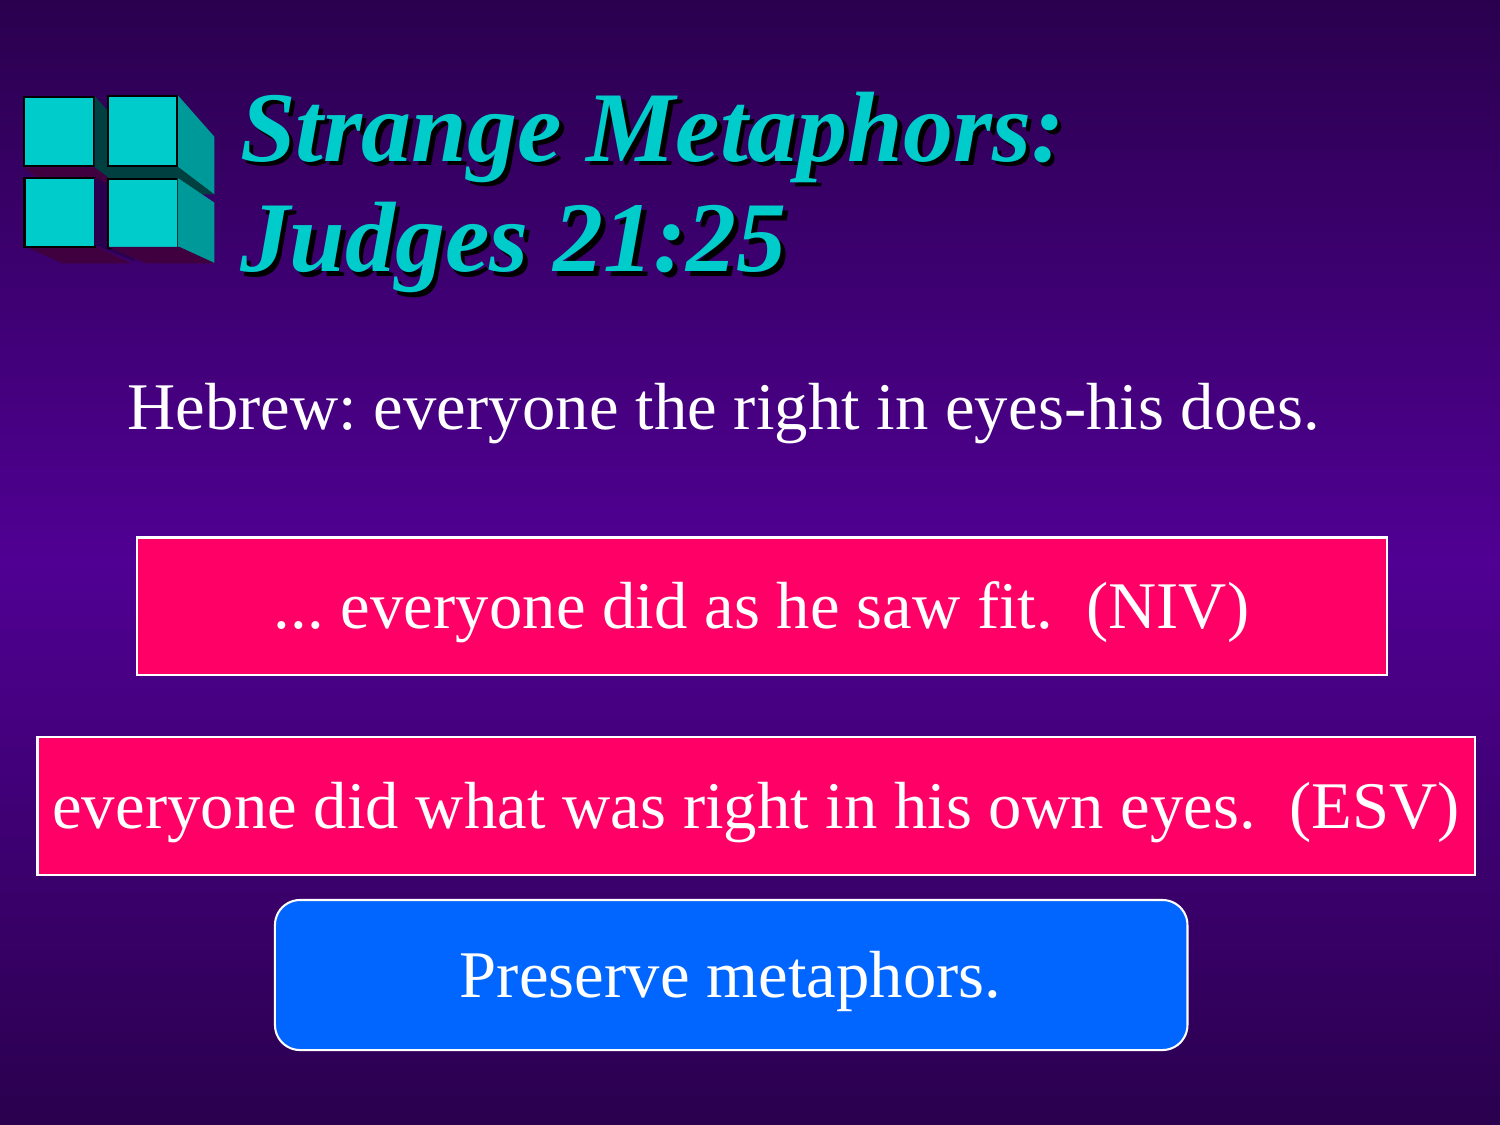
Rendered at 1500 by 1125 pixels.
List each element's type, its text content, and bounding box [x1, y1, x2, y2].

text_box ... everyone did as he saw fit. (NIV) [137, 537, 1388, 676]
text_box Preserve metaphors. [274, 900, 1188, 1051]
text_box Hebrew: everyone the right in eyes-his does. [112, 362, 1413, 452]
text_box everyone did what was right in his own eyes. (ESV) [37, 737, 1476, 875]
title Strange Metaphors: Judges 21:25 [224, 64, 1375, 302]
